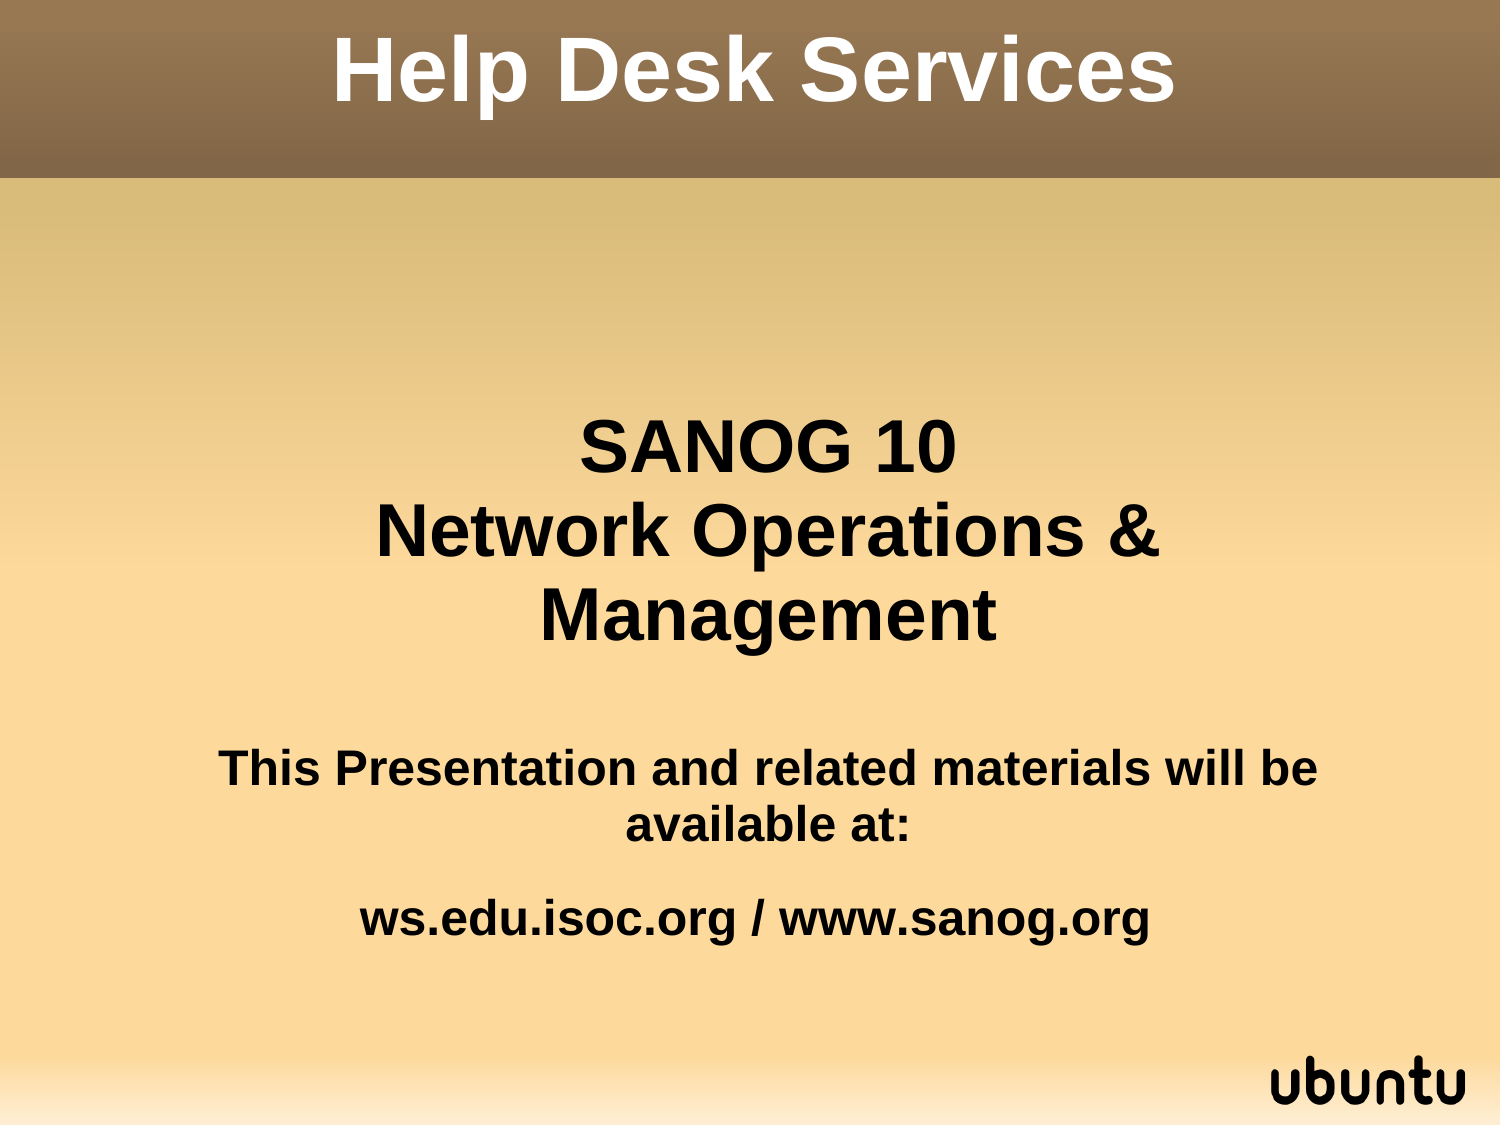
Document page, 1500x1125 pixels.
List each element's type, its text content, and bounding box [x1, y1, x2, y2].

title SANOG 10 Network Operations & Management This Presentation and related materials will be available at: ws.edu.isoc.org / www.sanog.org [137, 187, 1401, 1000]
picture [0, 0, 1500, 1125]
text_box Help Desk Services [183, 30, 1327, 134]
